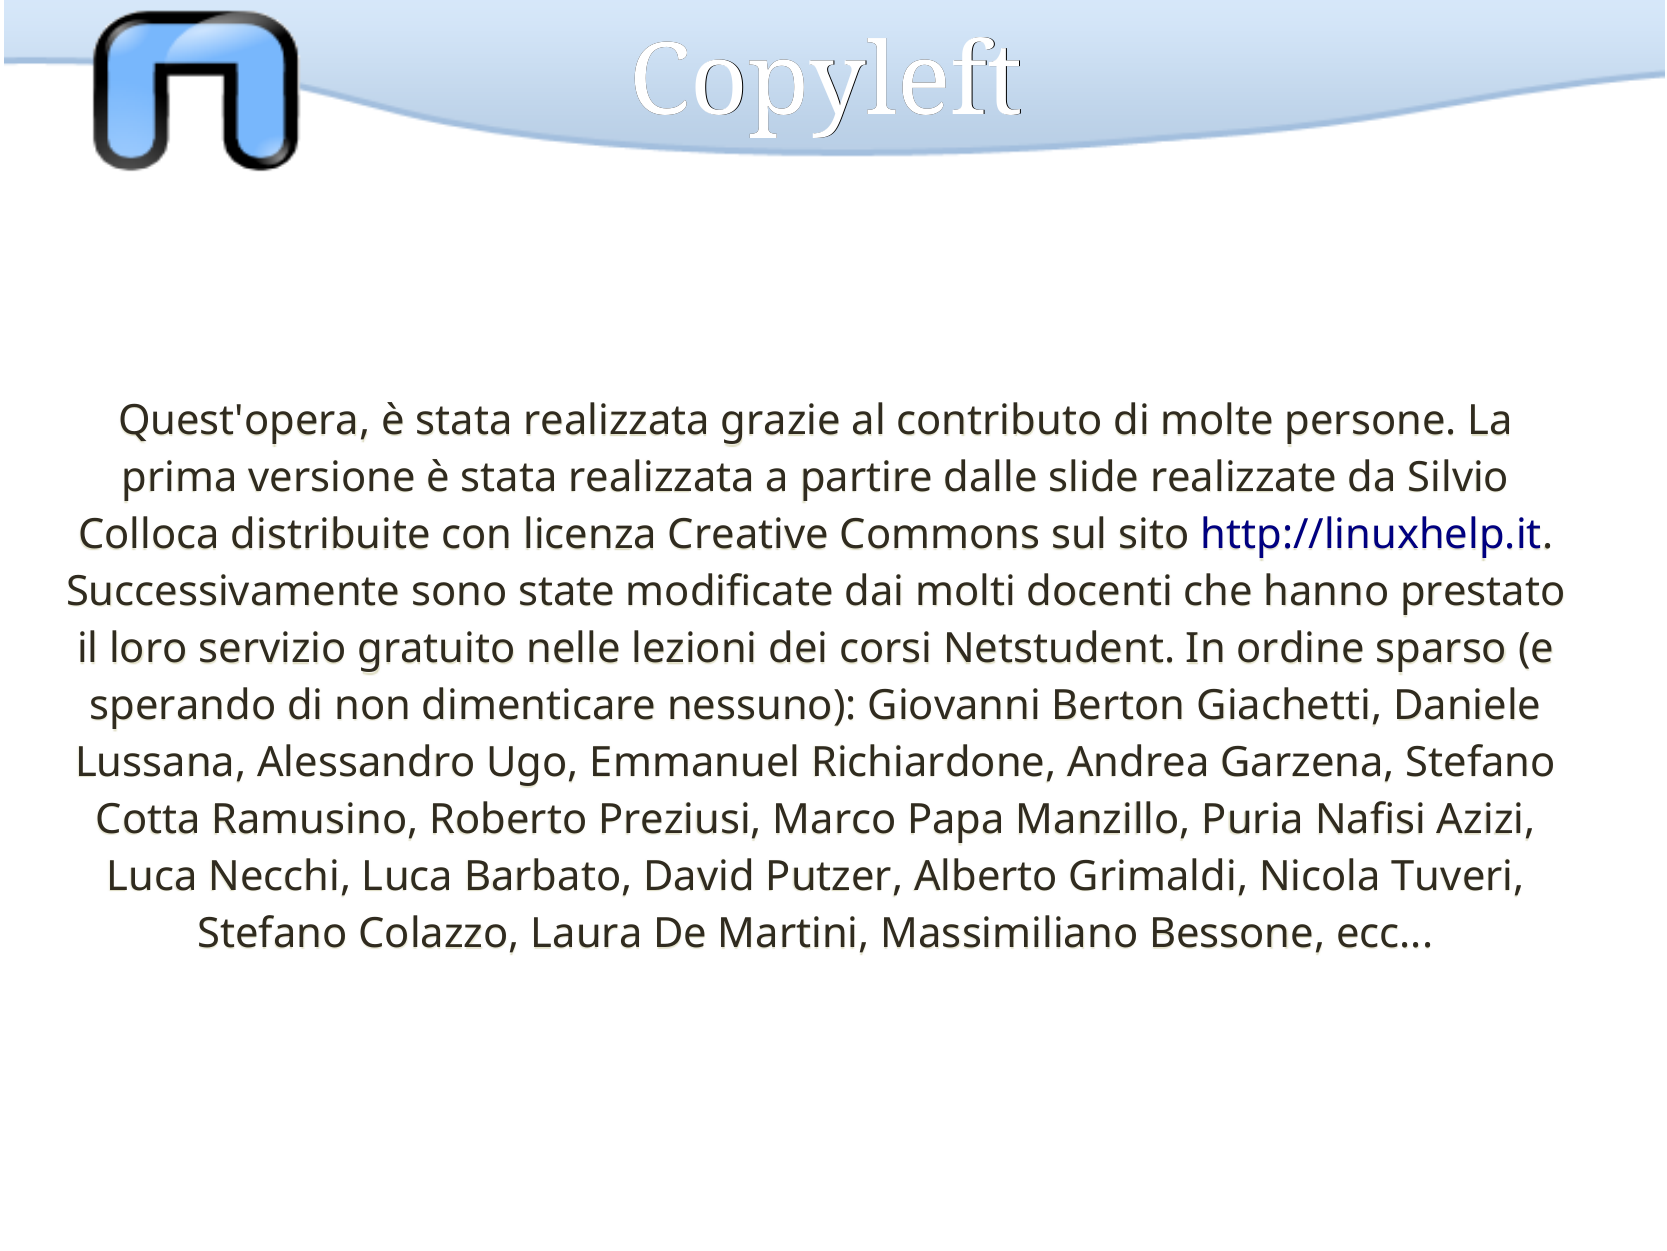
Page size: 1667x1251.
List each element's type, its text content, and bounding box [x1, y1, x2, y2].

list Quest'opera, è stata realizzata grazie al contributo di molte persone. La prima versione è stata realizzata a partire dalle slide realizzate da Silvio Colloca distribuite con licenza Creative Commons sul sito http://linuxhelp.it. Successivamente sono state modificate dai molti docenti che hanno prestato il loro servizio gratuito nelle lezioni dei corsi Netstudent. In ordine sparso (e sperando di non dimenticare nessuno): Giovanni Berton Giachetti, Daniele Lussana, Alessandro Ugo, Emmanuel Richiardone, Andrea Garzena, Stefano Cotta Ramusino, Roberto Preziusi, Marco Papa Manzillo, Puria Nafisi Azizi, Luca Necchi, Luca Barbato, David Putzer, Alberto Grimaldi, Nicola Tuveri, Stefano Colazzo, Laura De Martini, Massimiliano Bessone, ecc... [49, 383, 1583, 1049]
picture [0, 0, 1667, 1251]
text_box Copyleft [432, 0, 1556, 158]
